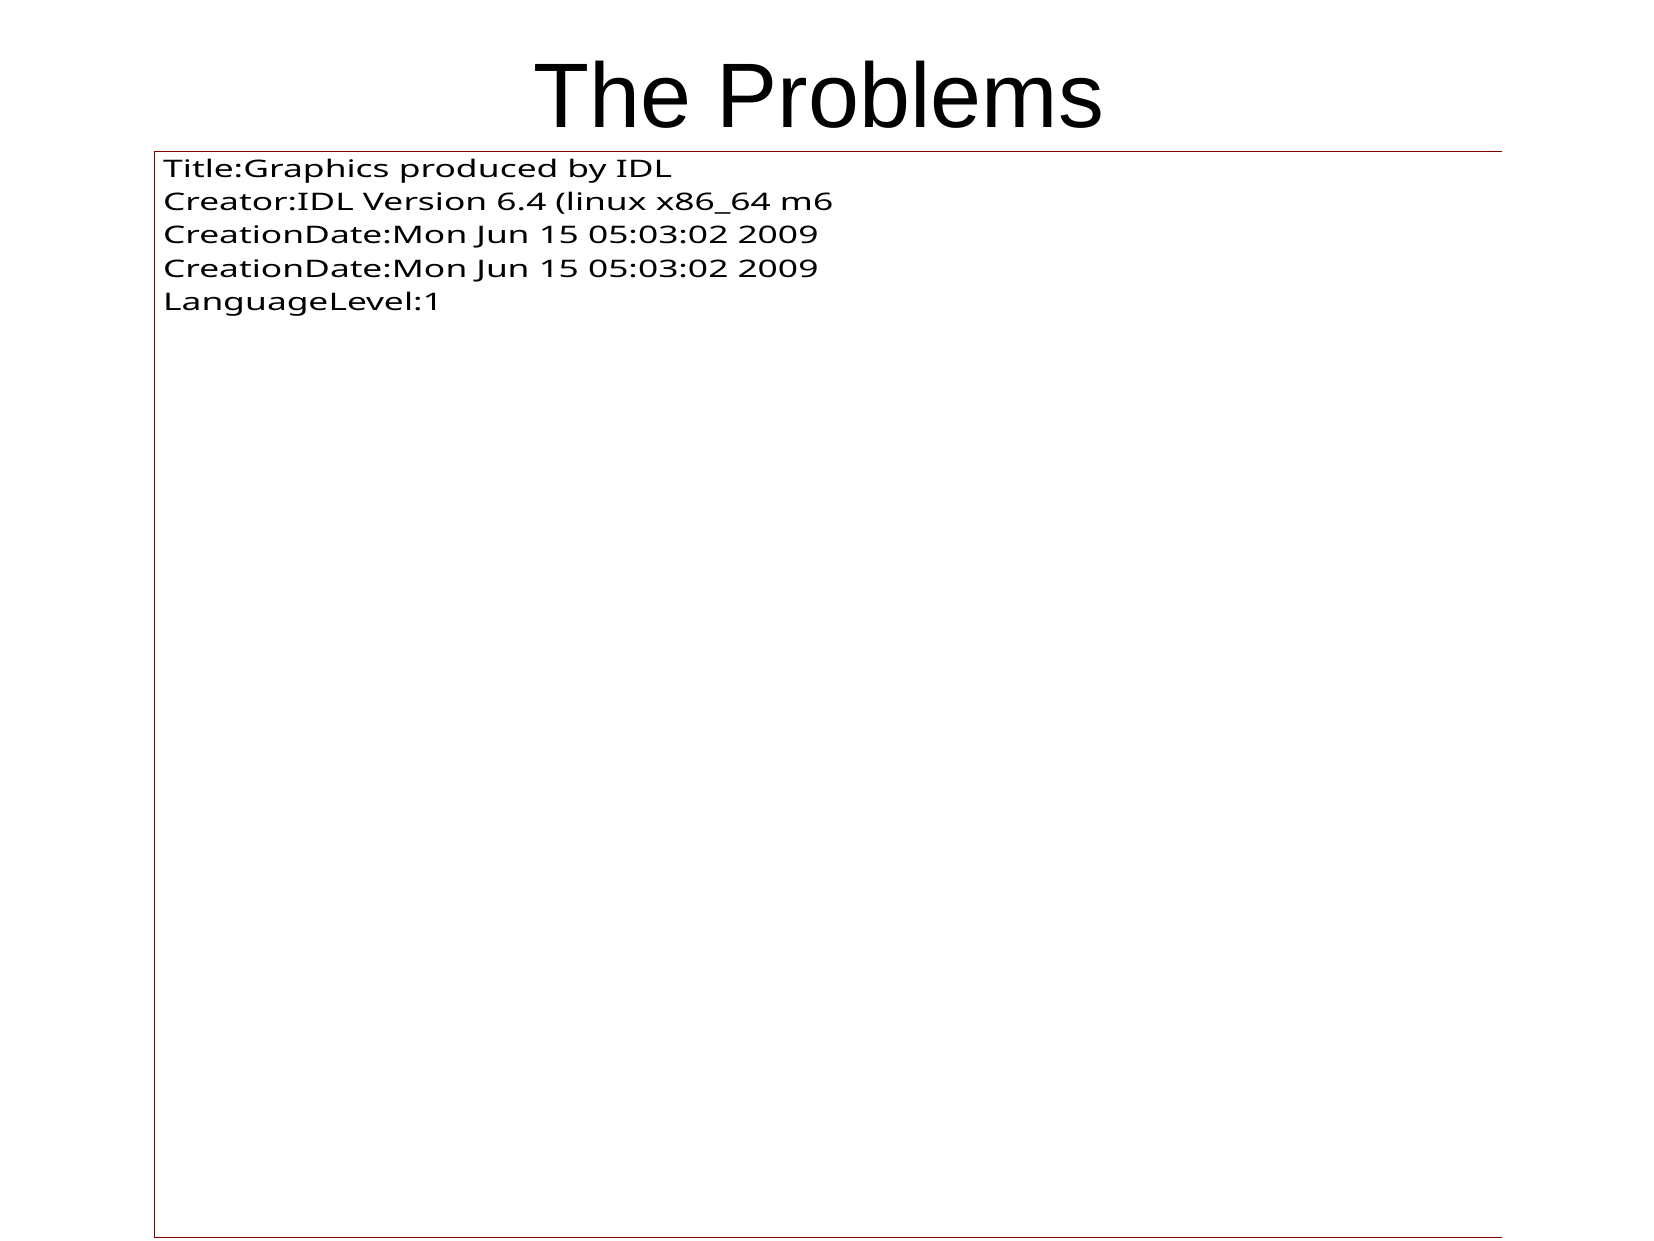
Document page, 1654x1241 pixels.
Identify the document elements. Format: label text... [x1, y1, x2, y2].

title The Problems [75, 0, 1564, 193]
picture [151, 150, 1502, 1238]
